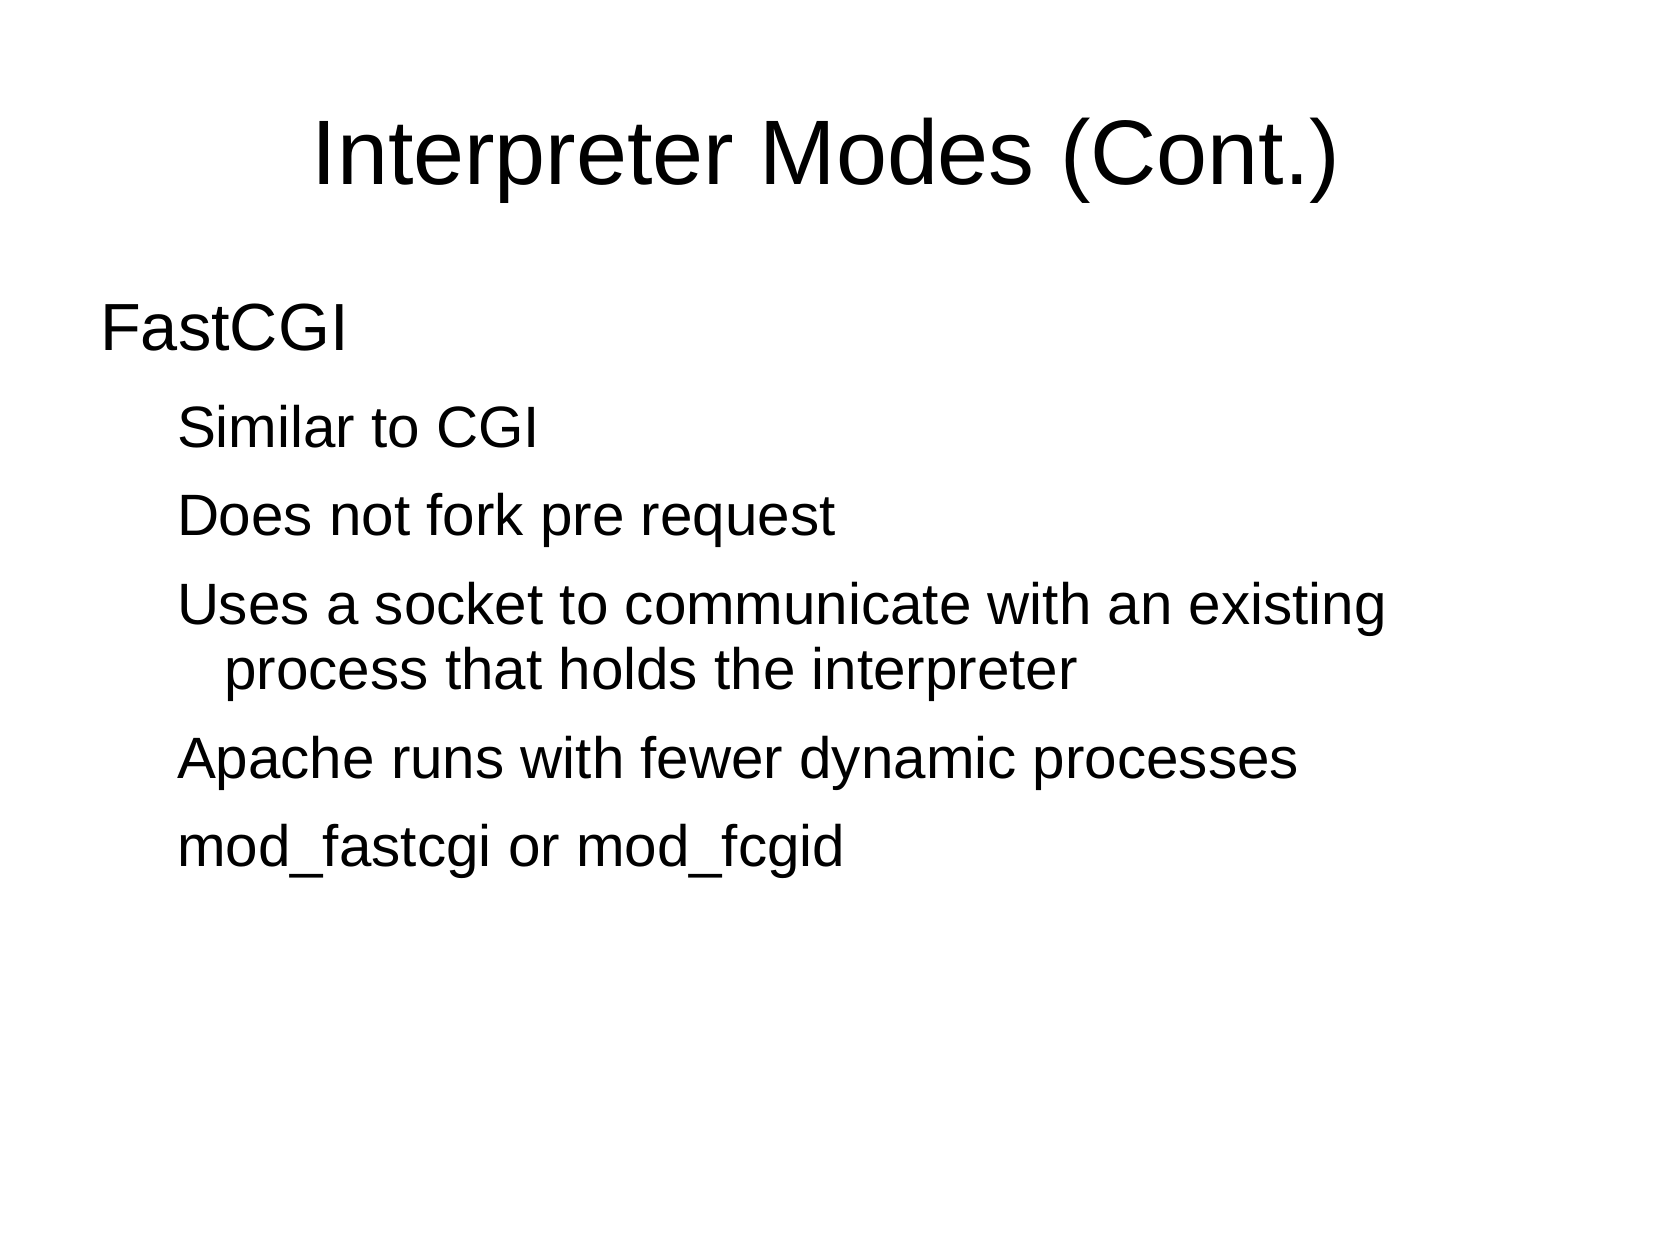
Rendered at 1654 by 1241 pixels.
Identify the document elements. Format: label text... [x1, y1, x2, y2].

title Interpreter Modes (Cont.) [82, 56, 1571, 250]
list FastCGI Similar to CGI Does not fork pre request Uses a socket to communicate with an existing process that holds the interpreter Apache runs with fewer dynamic processes mod_fastcgi or mod_fcgid [82, 290, 1571, 1094]
